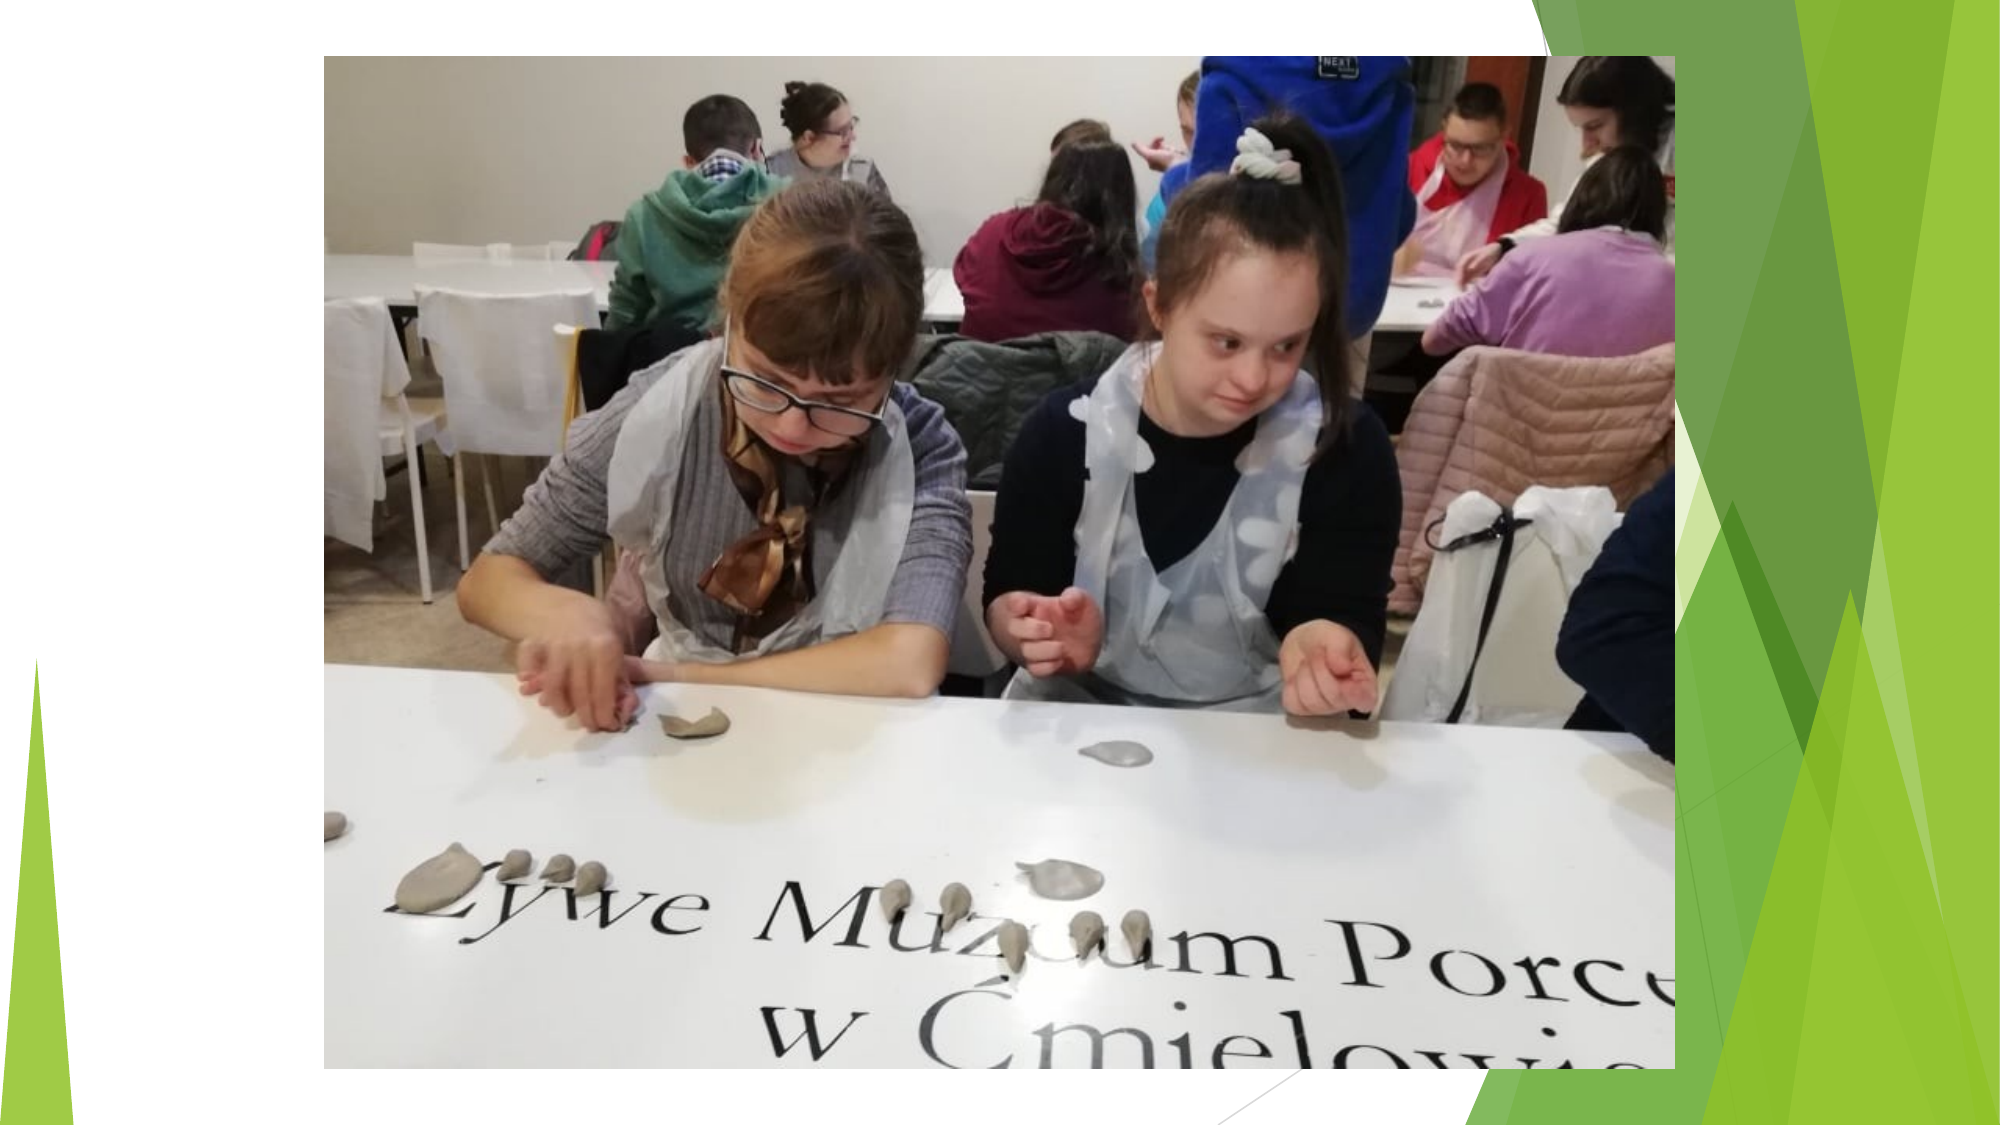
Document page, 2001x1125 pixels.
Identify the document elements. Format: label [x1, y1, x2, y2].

picture [324, 56, 1675, 1069]
